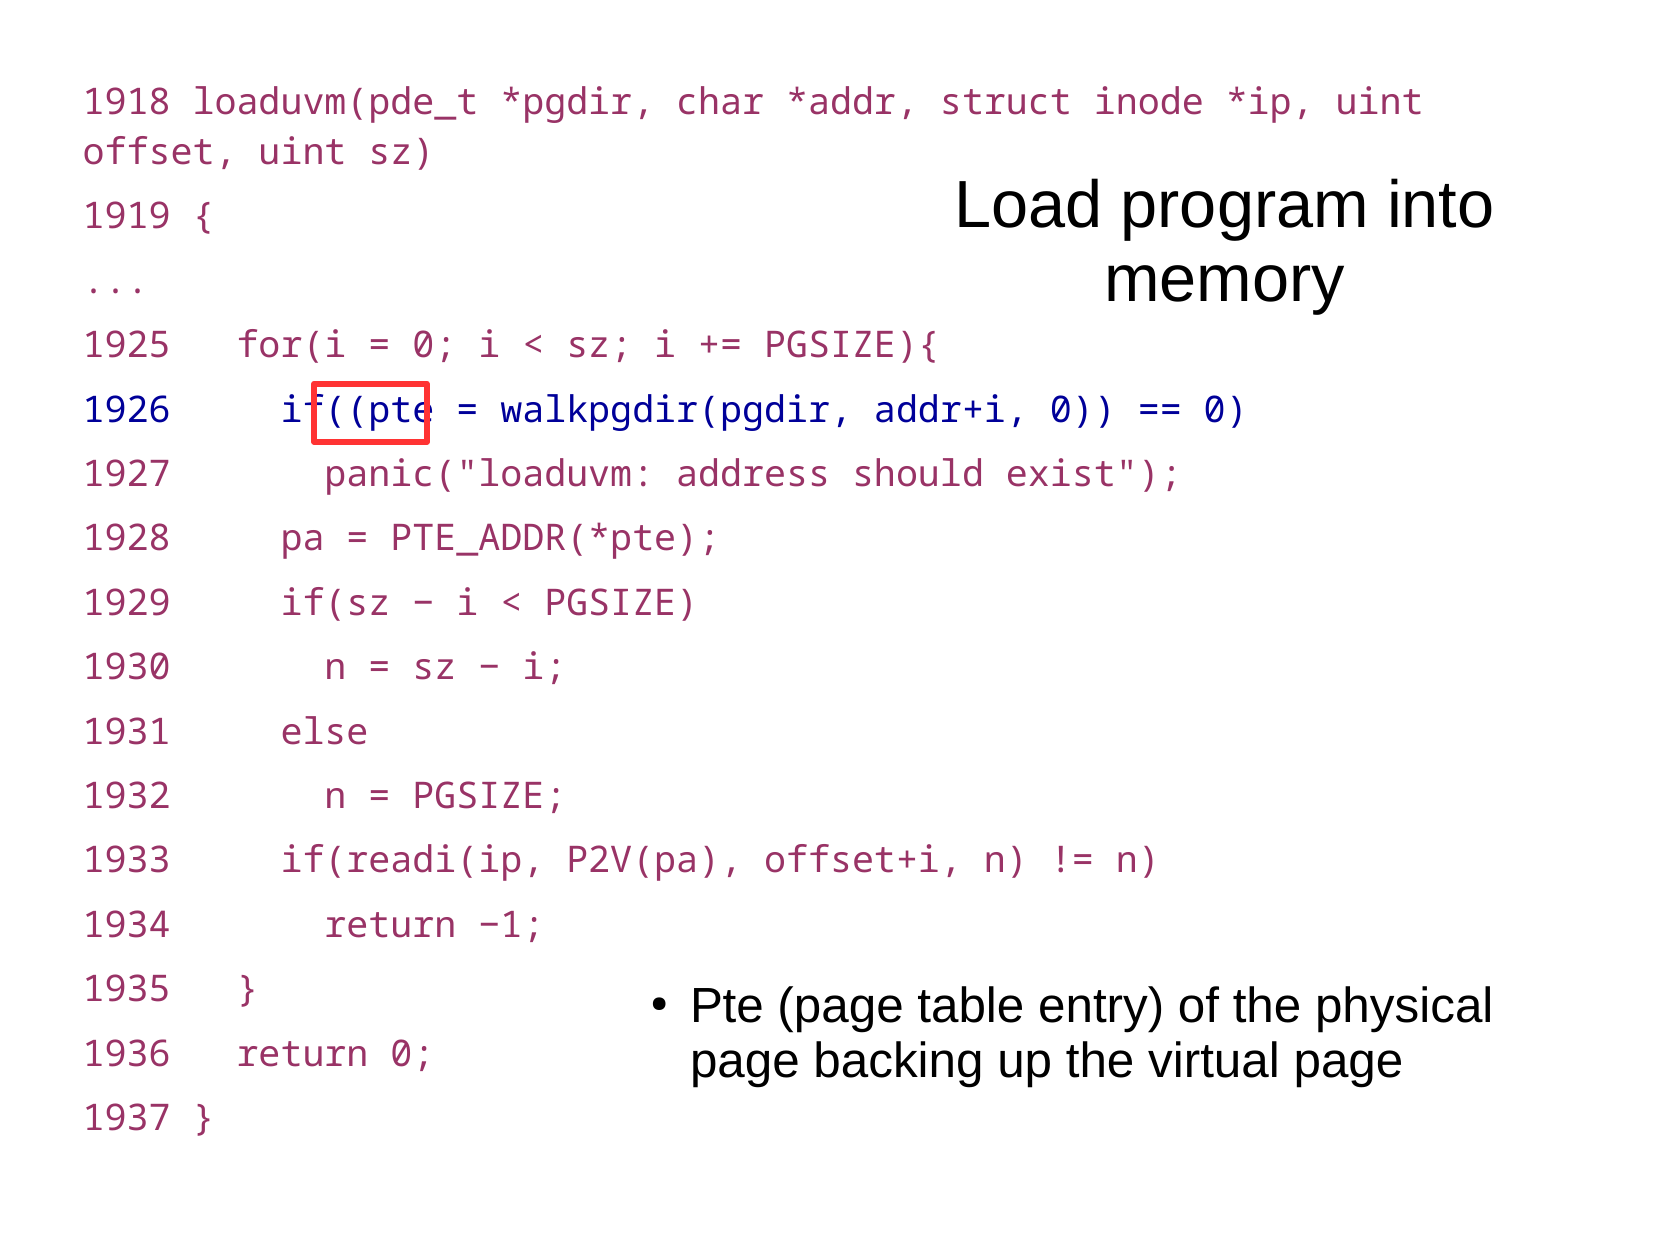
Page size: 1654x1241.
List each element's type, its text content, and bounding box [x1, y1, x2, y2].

title Load program into memory [830, 137, 1619, 345]
list 1918 loaduvm(pde_t *pgdir, char *addr, struct inode *ip, uint offset, uint sz) 1919 { ... 1925 for(i = 0; i < sz; i += PGSIZE){ 1926 if((pte = walkpgdir(pgdir, addr+i, 0)) == 0) 1927 panic("loaduvm: address should exist"); 1928 pa = PTE_ADDR(*pte); 1929 if(sz − i < PGSIZE) 1930 n = sz − i; 1931 else 1932 n = PGSIZE; 1933 if(readi(ip, P2V(pa), offset+i, n) != n) 1934 return −1; 1935 } 1936 return 0; 1937 } [82, 75, 1571, 1163]
list Pte (page table entry) of the physical page backing up the virtual page [637, 978, 1530, 1126]
